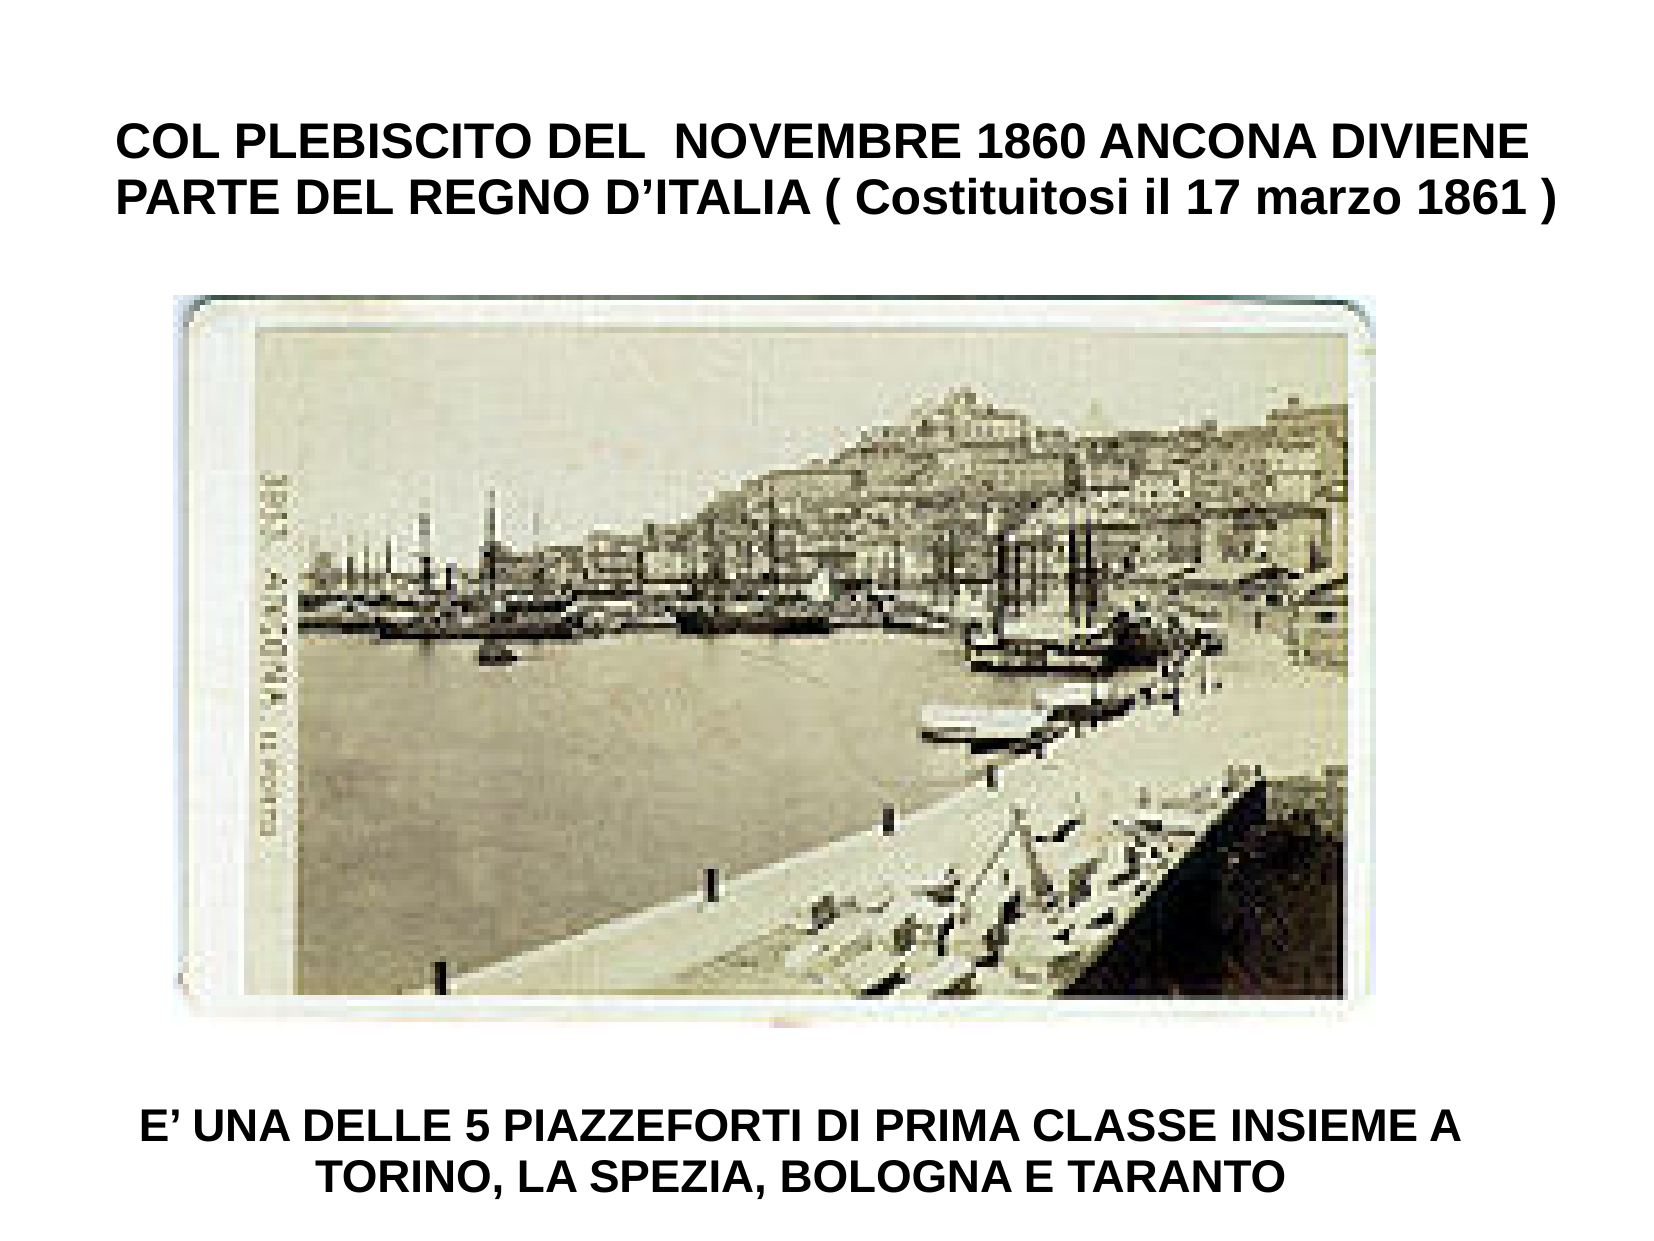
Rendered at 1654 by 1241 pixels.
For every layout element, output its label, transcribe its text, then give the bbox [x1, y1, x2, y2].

picture [173, 295, 1376, 1028]
text_box COL PLEBISCITO DEL NOVEMBRE 1860 ANCONA DIVIENE PARTE DEL REGNO D’ITALIA ( Costituitosi il 17 marzo 1861 ) [100, 106, 1574, 233]
text_box E’ UNA DELLE 5 PIAZZEFORTI DI PRIMA CLASSE INSIEME A TORINO, LA SPEZIA, BOLOGNA E TARANTO [124, 1092, 1478, 1209]
